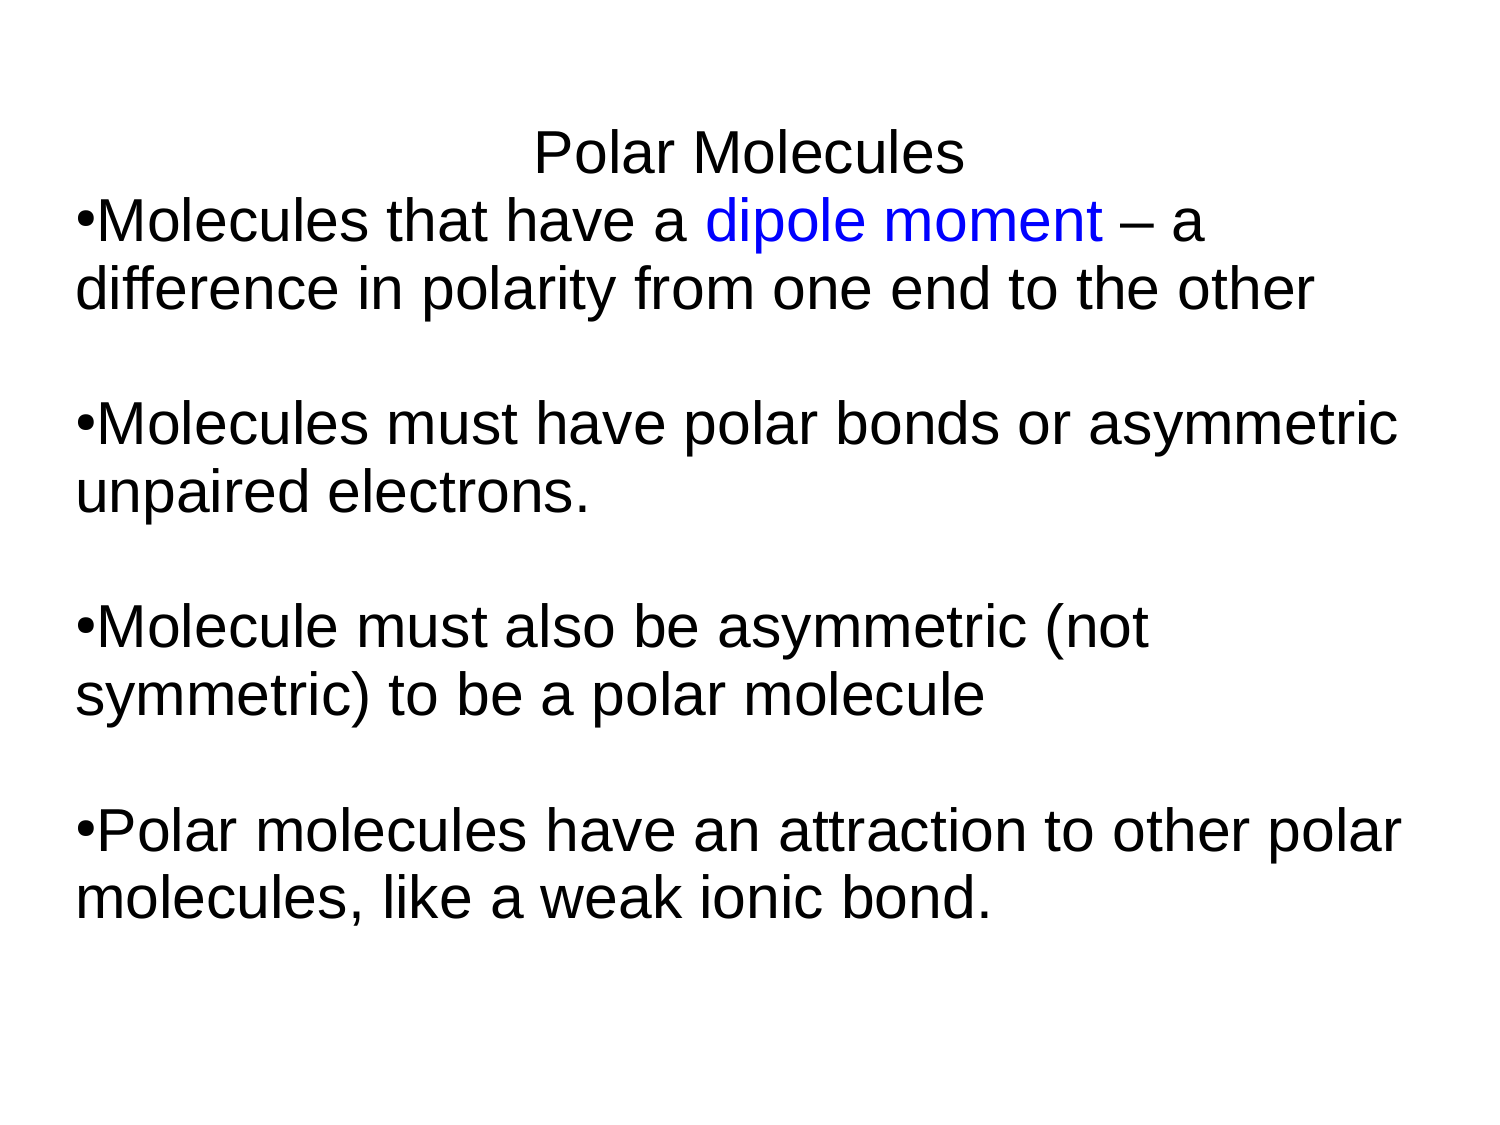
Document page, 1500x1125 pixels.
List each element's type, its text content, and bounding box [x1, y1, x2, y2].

subtitle Polar Molecules Molecules that have a dipole moment – a difference in polarity from one end to the other Molecules must have polar bonds or asymmetric unpaired electrons. Molecule must also be asymmetric (not symmetric) to be a polar molecule Polar molecules have an attraction to other polar molecules, like a weak ionic bond. [75, 44, 1425, 1006]
